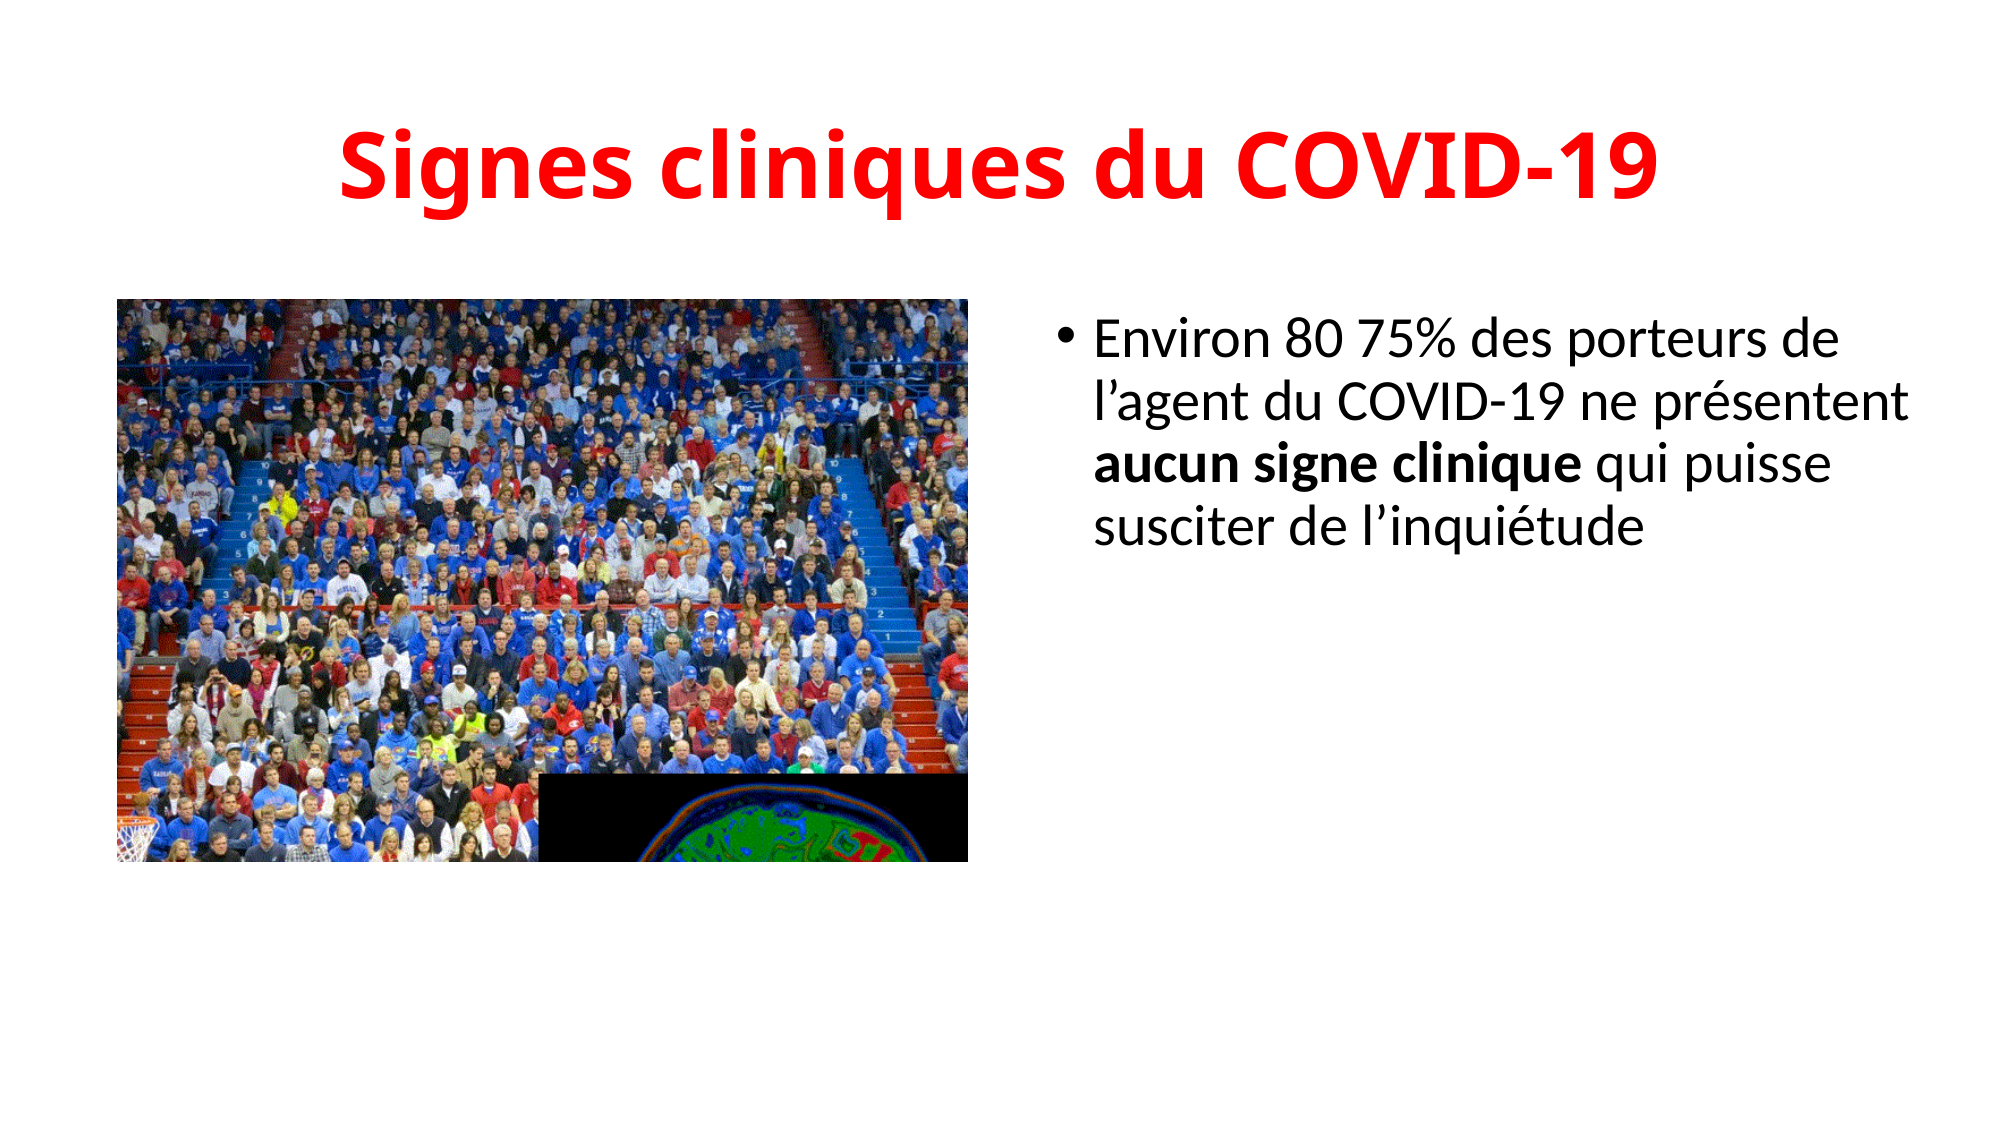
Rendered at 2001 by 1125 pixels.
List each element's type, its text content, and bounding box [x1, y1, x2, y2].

list Environ 80 75% des porteurs de l’agent du COVID-19 ne présentent aucun signe clinique qui puisse susciter de l’inquiétude [1040, 299, 1938, 1014]
title Signes cliniques du COVID-19 [137, 59, 1863, 278]
picture [117, 299, 968, 862]
